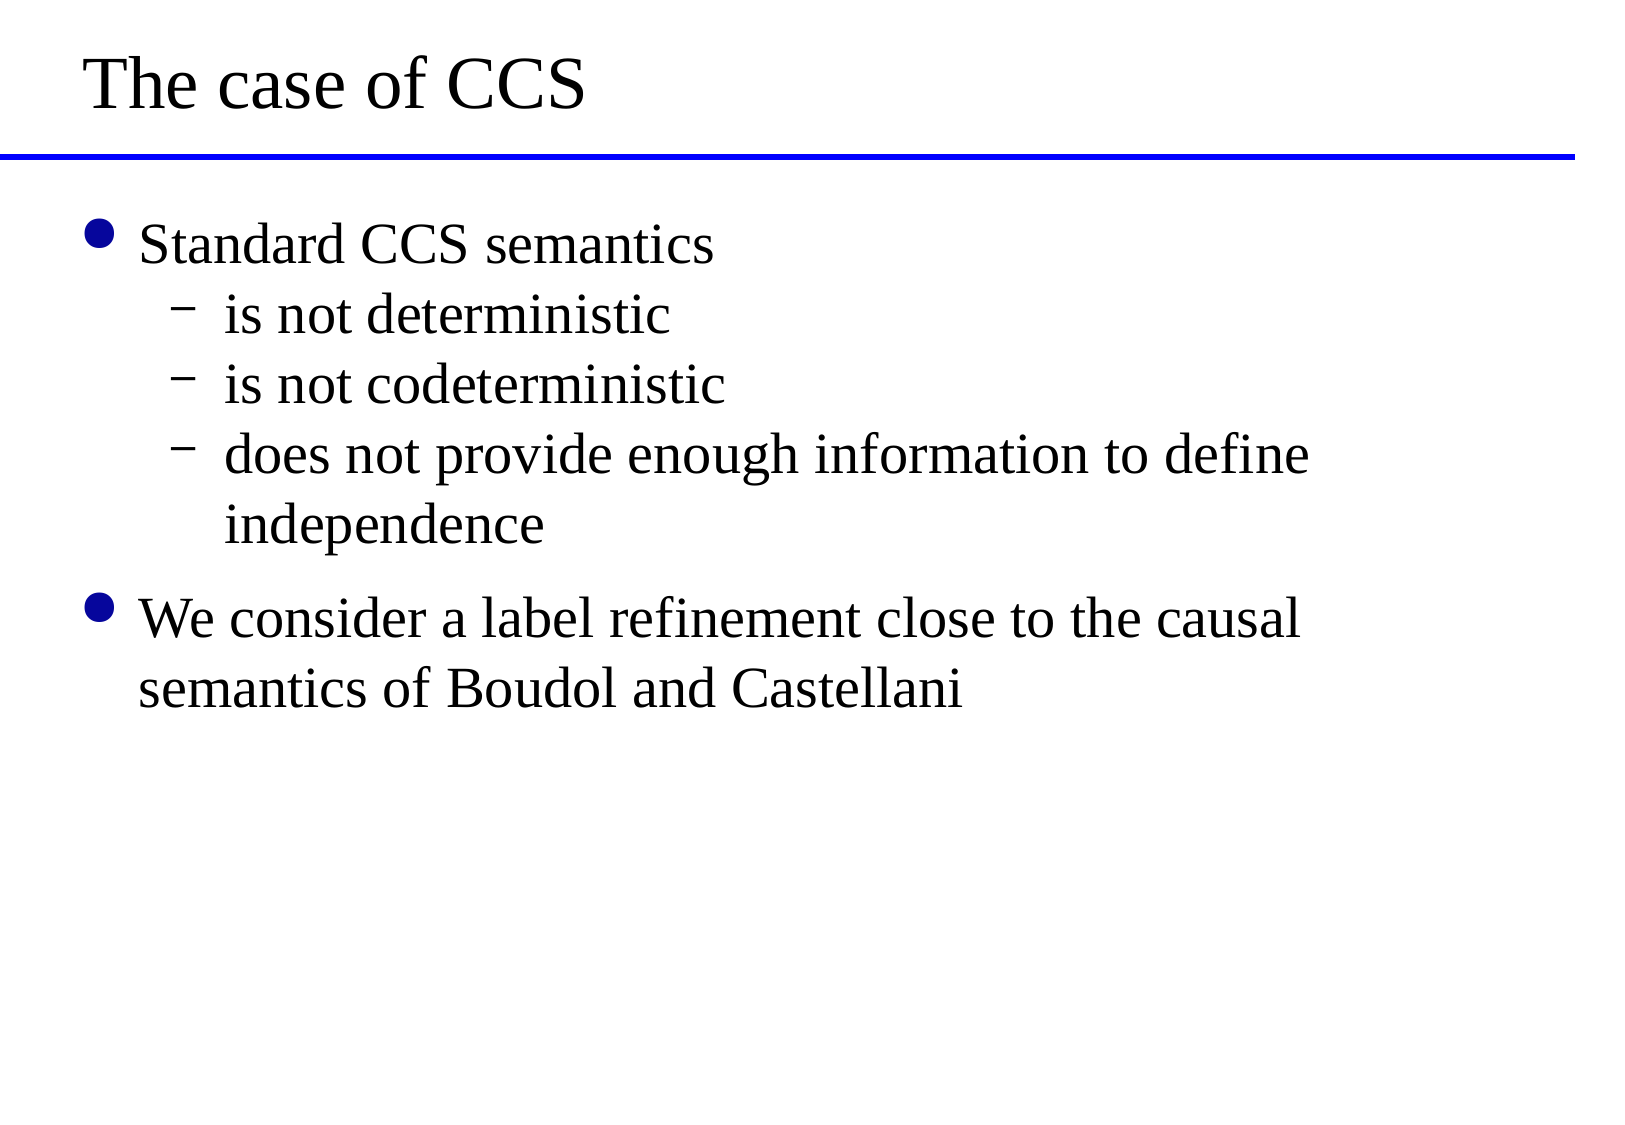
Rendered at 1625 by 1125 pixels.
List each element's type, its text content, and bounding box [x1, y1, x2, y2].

list Standard CCS semantics is not deterministic is not codeterministic does not provide enough information to define independence We consider a label refinement close to the causal semantics of Boudol and Castellani [67, 198, 1557, 1061]
title The case of CCS [67, 27, 1544, 131]
